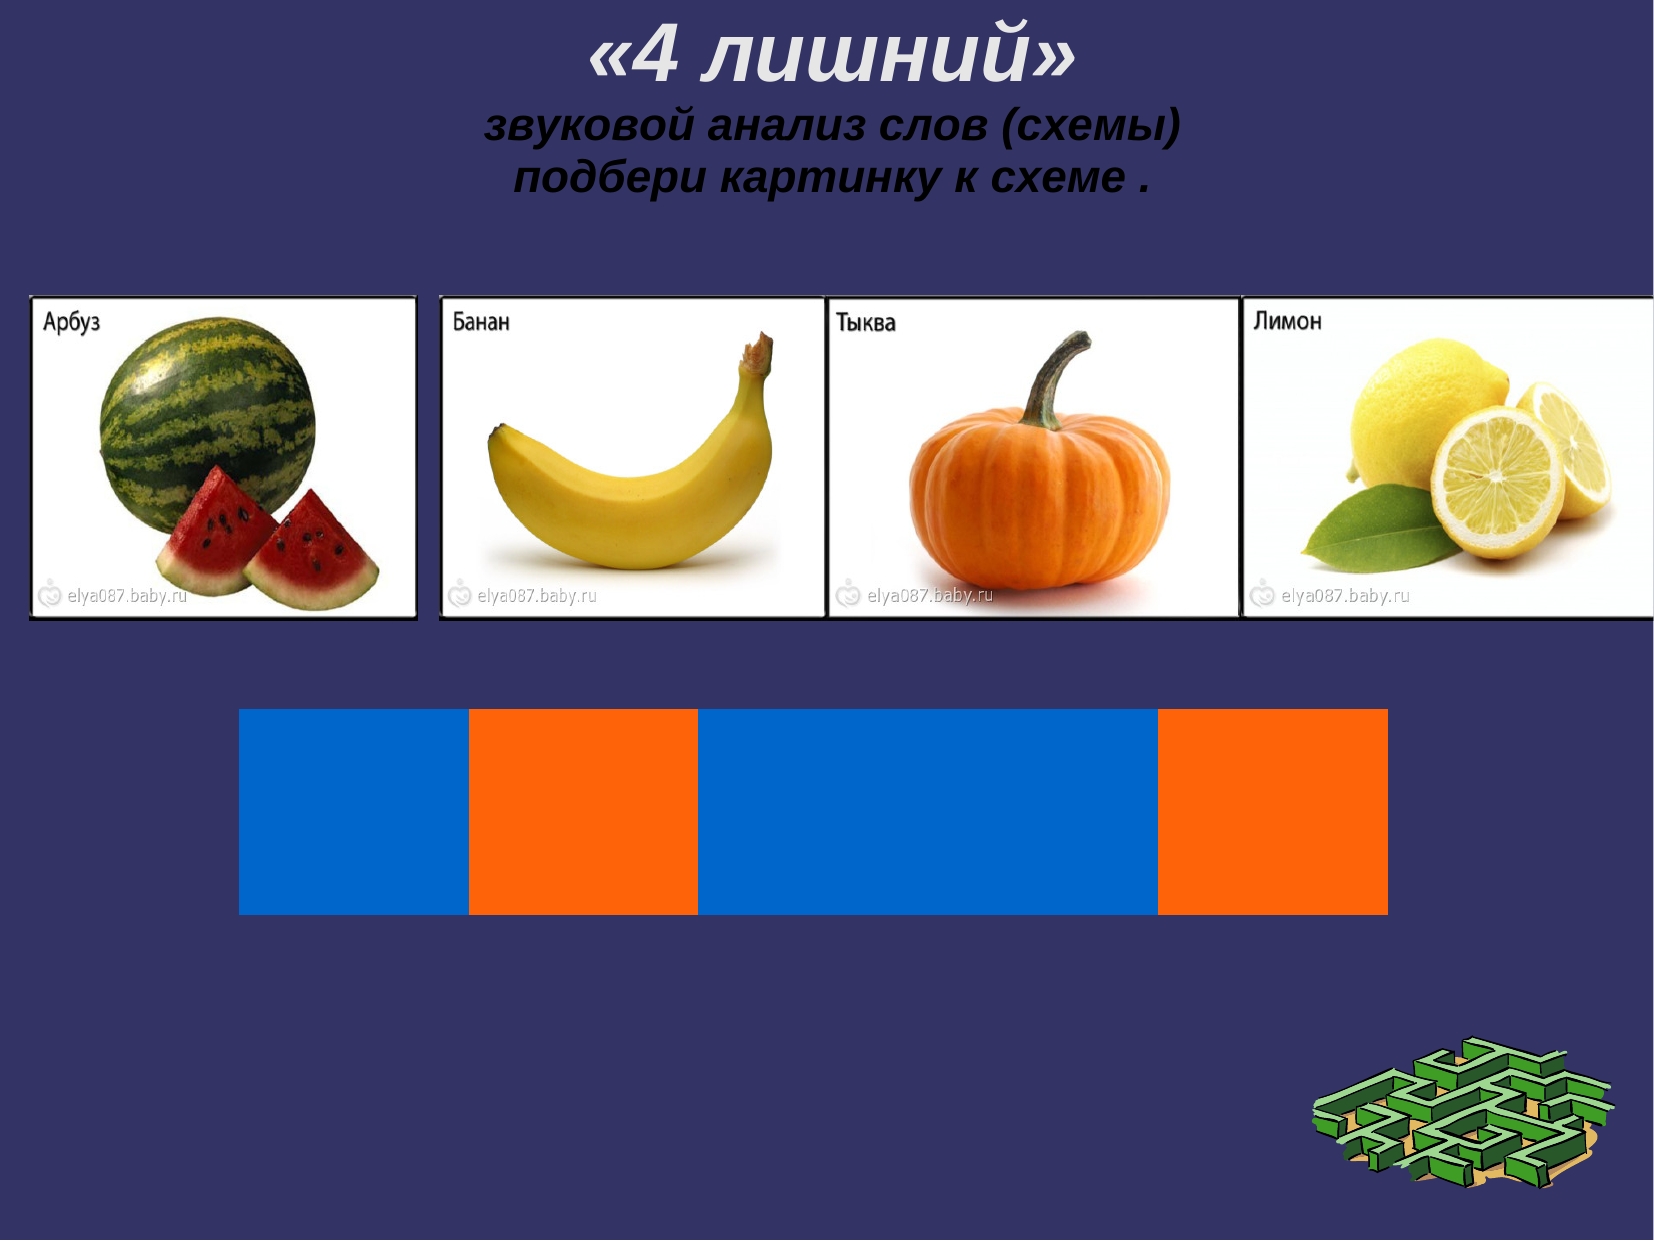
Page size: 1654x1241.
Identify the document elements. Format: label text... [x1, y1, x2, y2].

table_header [698, 709, 928, 915]
table_header [469, 709, 698, 915]
table_header [239, 709, 469, 915]
picture [439, 295, 1654, 621]
title «4 лишний» звуковой анализ слов (схемы) подбери картинку к схеме . [88, 6, 1577, 202]
table_header [1158, 709, 1388, 915]
picture [29, 295, 418, 621]
table_header [928, 709, 1158, 915]
